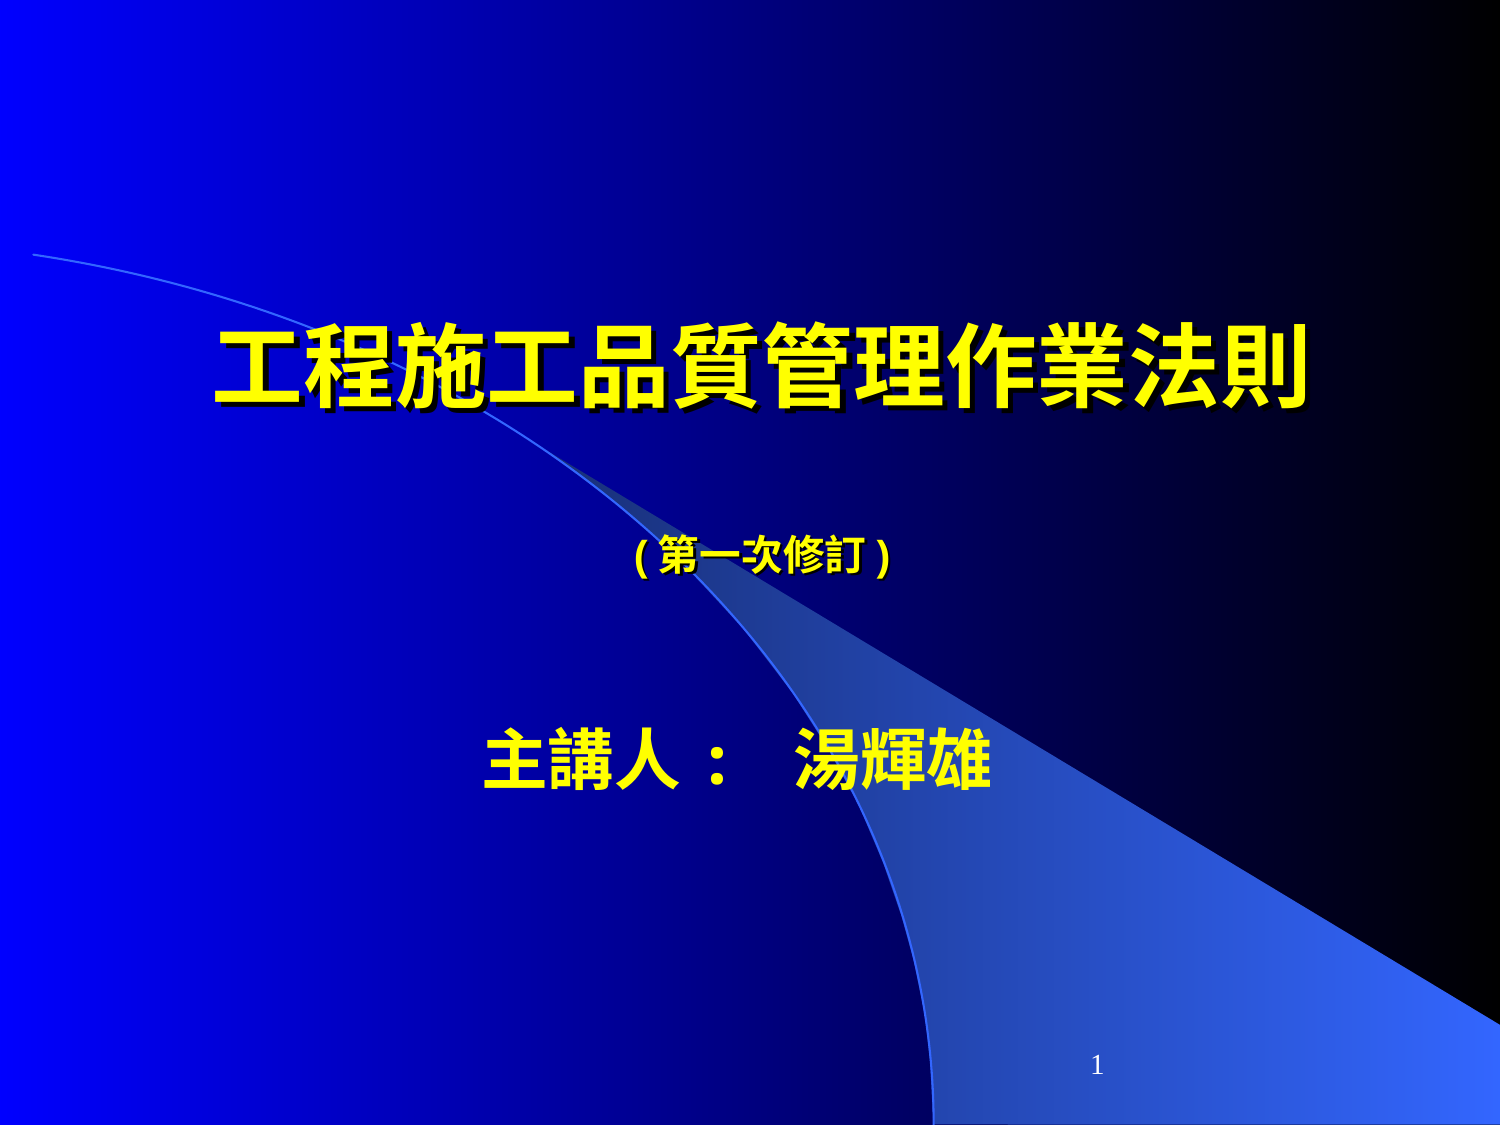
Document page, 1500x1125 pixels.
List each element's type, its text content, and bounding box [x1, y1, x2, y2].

text_box [1074, 1025, 1388, 1101]
subtitle 主講人: 湯輝雄 [212, 645, 1263, 870]
title 工程施工品質管理作業法則 (第一次修訂) [124, 290, 1400, 587]
